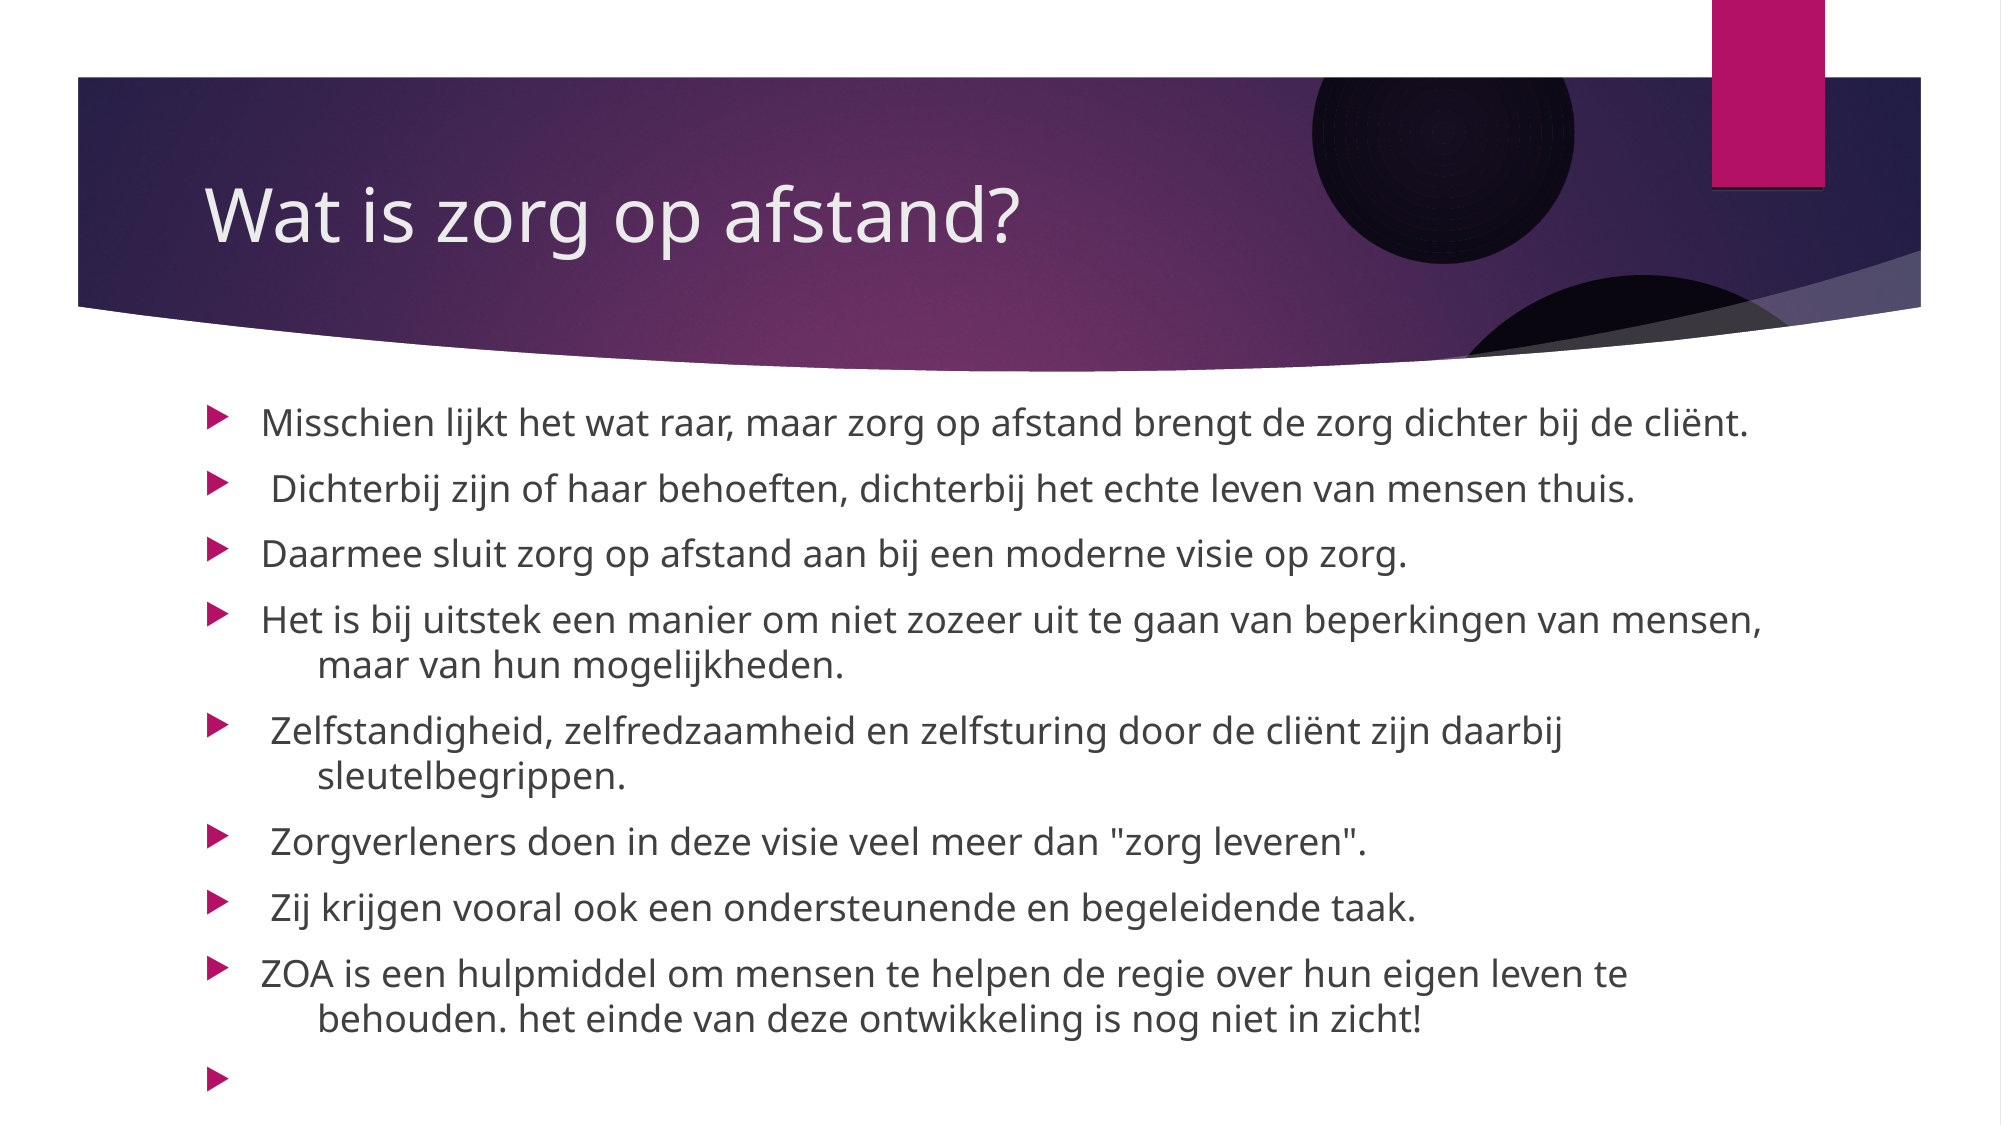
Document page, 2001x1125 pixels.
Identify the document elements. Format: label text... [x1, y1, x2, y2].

list Misschien lijkt het wat raar, maar zorg op afstand brengt de zorg dichter bij de cliënt. Dichterbij zijn of haar behoeften, dichterbij het echte leven van mensen thuis. Daarmee sluit zorg op afstand aan bij een moderne visie op zorg. Het is bij uitstek een manier om niet zozeer uit te gaan van beperkingen van mensen, maar van hun mogelijkheden. Zelfstandigheid, zelfredzaamheid en zelfsturing door de cliënt zijn daarbij sleutelbegrippen. Zorgverleners doen in deze visie veel meer dan "zorg leveren". Zij krijgen vooral ook een ondersteunende en begeleidende taak. ZOA is een hulpmiddel om mensen te helpen de regie over hun eigen leven te behouden. het einde van deze ontwikkeling is nog niet in zicht! [189, 391, 1803, 1125]
title Wat is zorg op afstand? [189, 159, 1627, 276]
